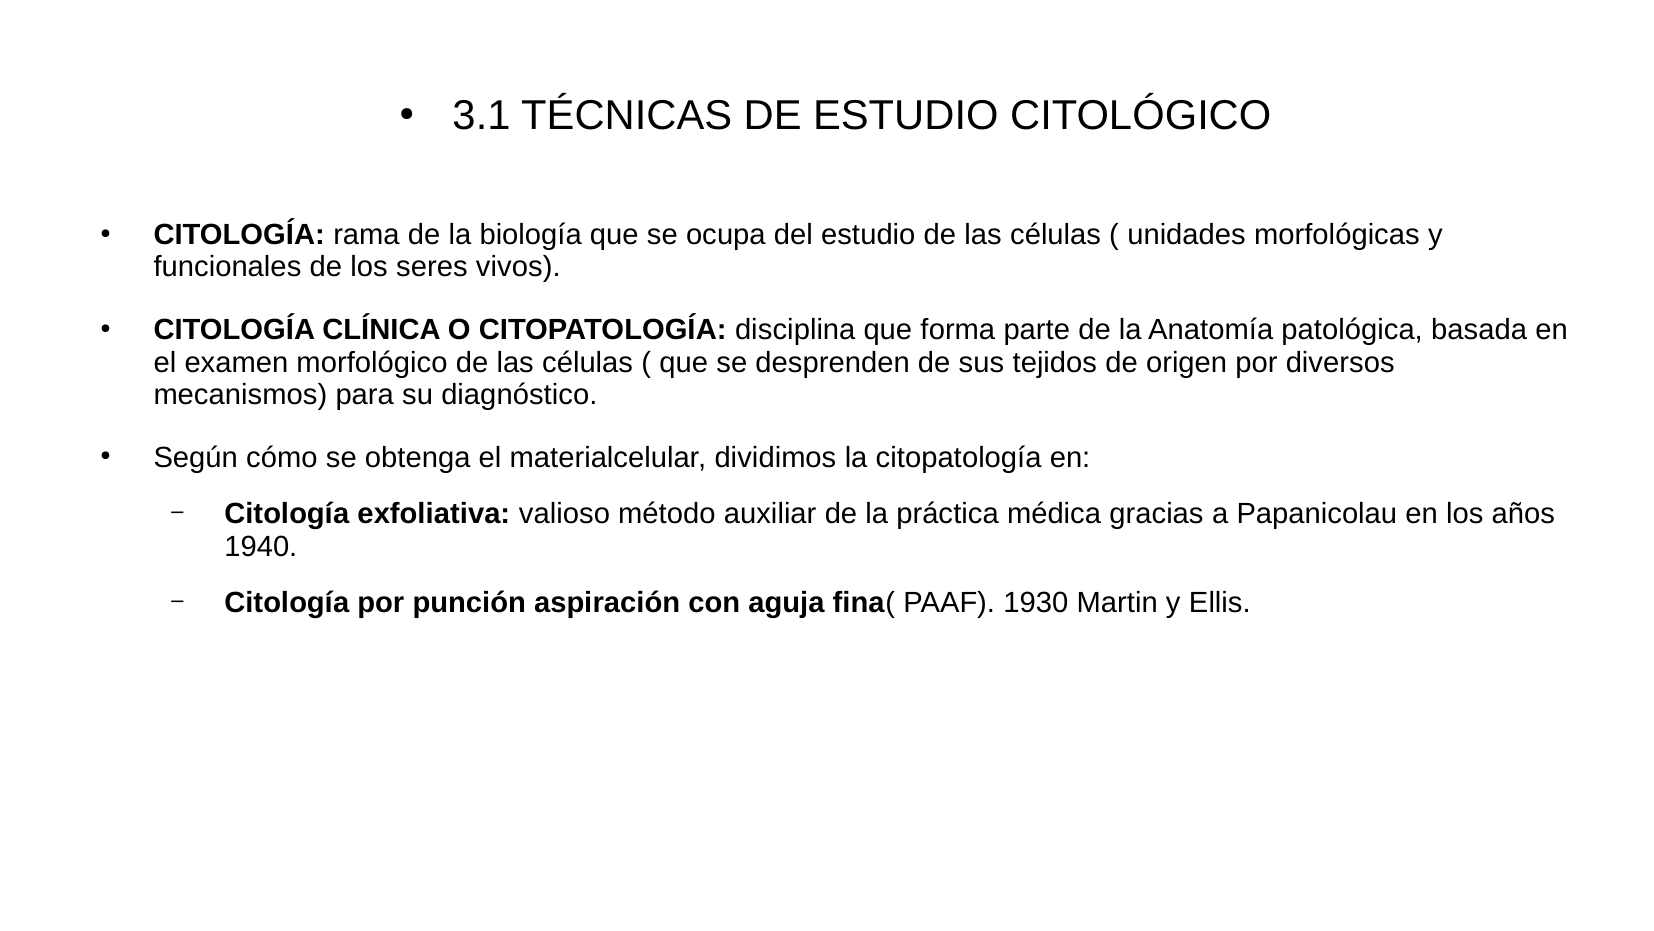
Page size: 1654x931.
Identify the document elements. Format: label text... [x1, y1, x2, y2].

title 3.1 TÉCNICAS DE ESTUDIO CITOLÓGICO [82, 37, 1571, 193]
list CITOLOGÍA: rama de la biología que se ocupa del estudio de las células ( unidades morfológicas y funcionales de los seres vivos). CITOLOGÍA CLÍNICA O CITOPATOLOGÍA: disciplina que forma parte de la Anatomía patológica, basada en el examen morfológico de las células ( que se desprenden de sus tejidos de origen por diversos mecanismos) para su diagnóstico. Según cómo se obtenga el materialcelular, dividimos la citopatología en: Citología exfoliativa: valioso método auxiliar de la práctica médica gracias a Papanicolau en los años 1940. Citología por punción aspiración con aguja fina( PAAF). 1930 Martin y Ellis. [82, 217, 1571, 857]
